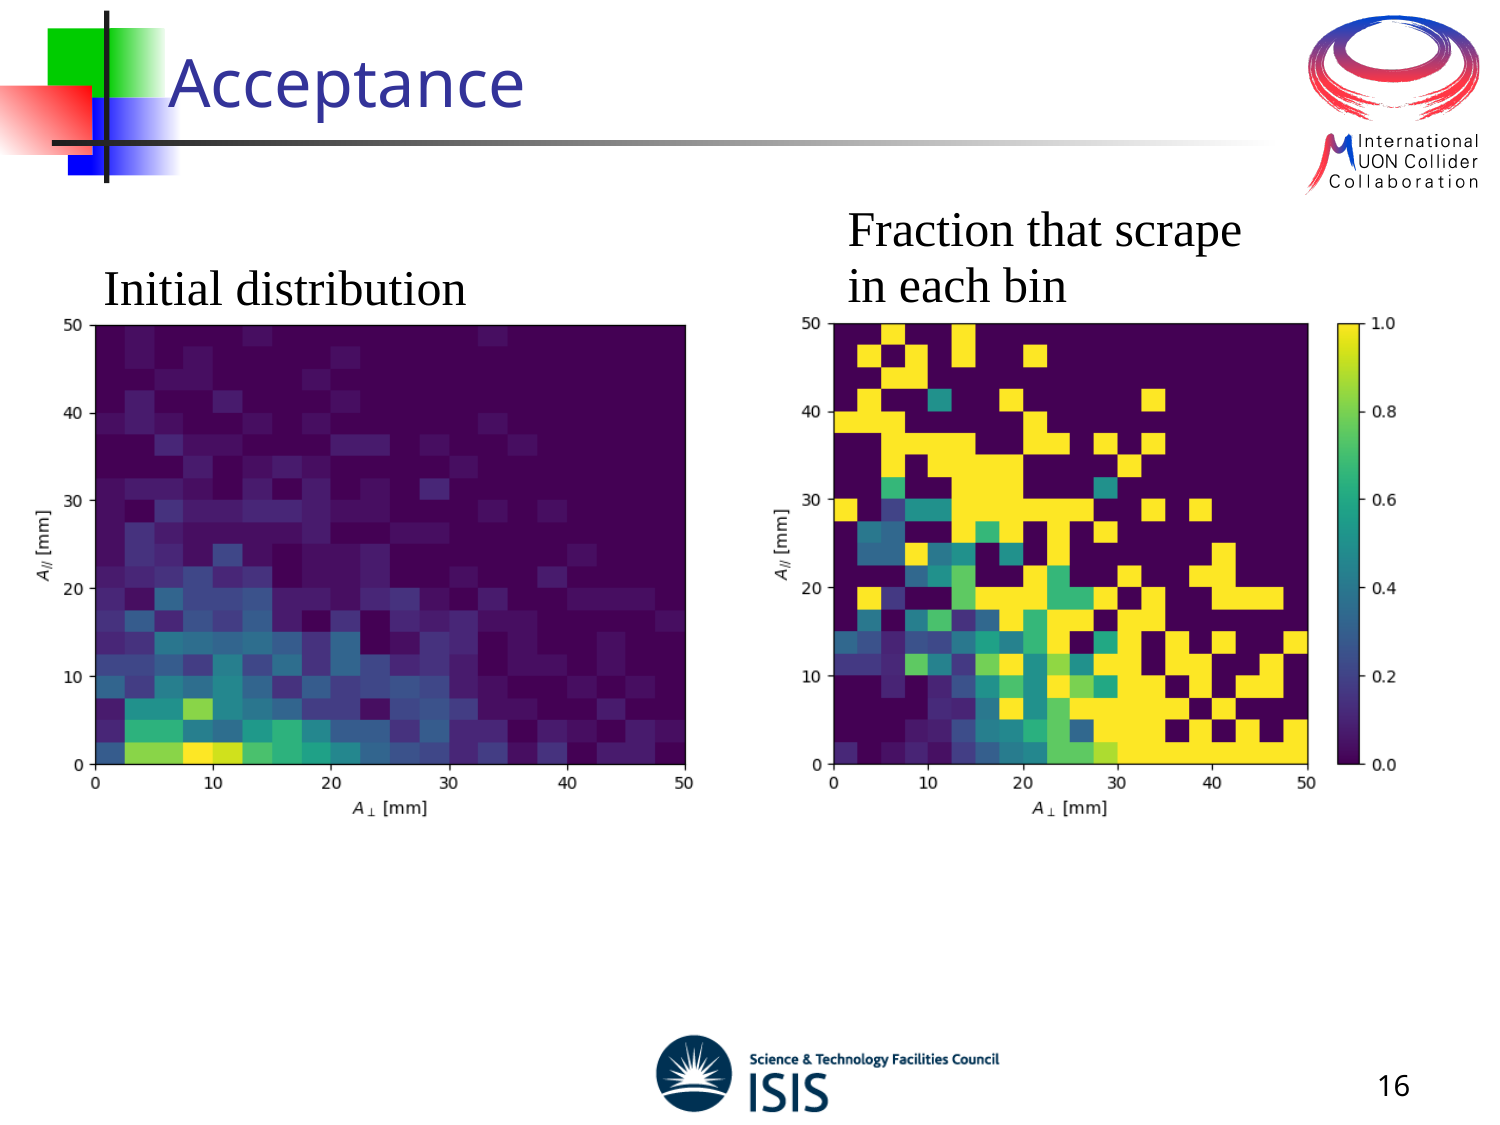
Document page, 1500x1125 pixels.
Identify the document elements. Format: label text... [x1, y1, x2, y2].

picture [640, 1021, 1167, 1125]
picture [1305, 15, 1480, 195]
text_box Initial distribution [88, 253, 483, 325]
text_box Fraction that scrape in each bin [832, 194, 1271, 321]
title Acceptance [168, 0, 1447, 176]
picture [0, 254, 1500, 827]
